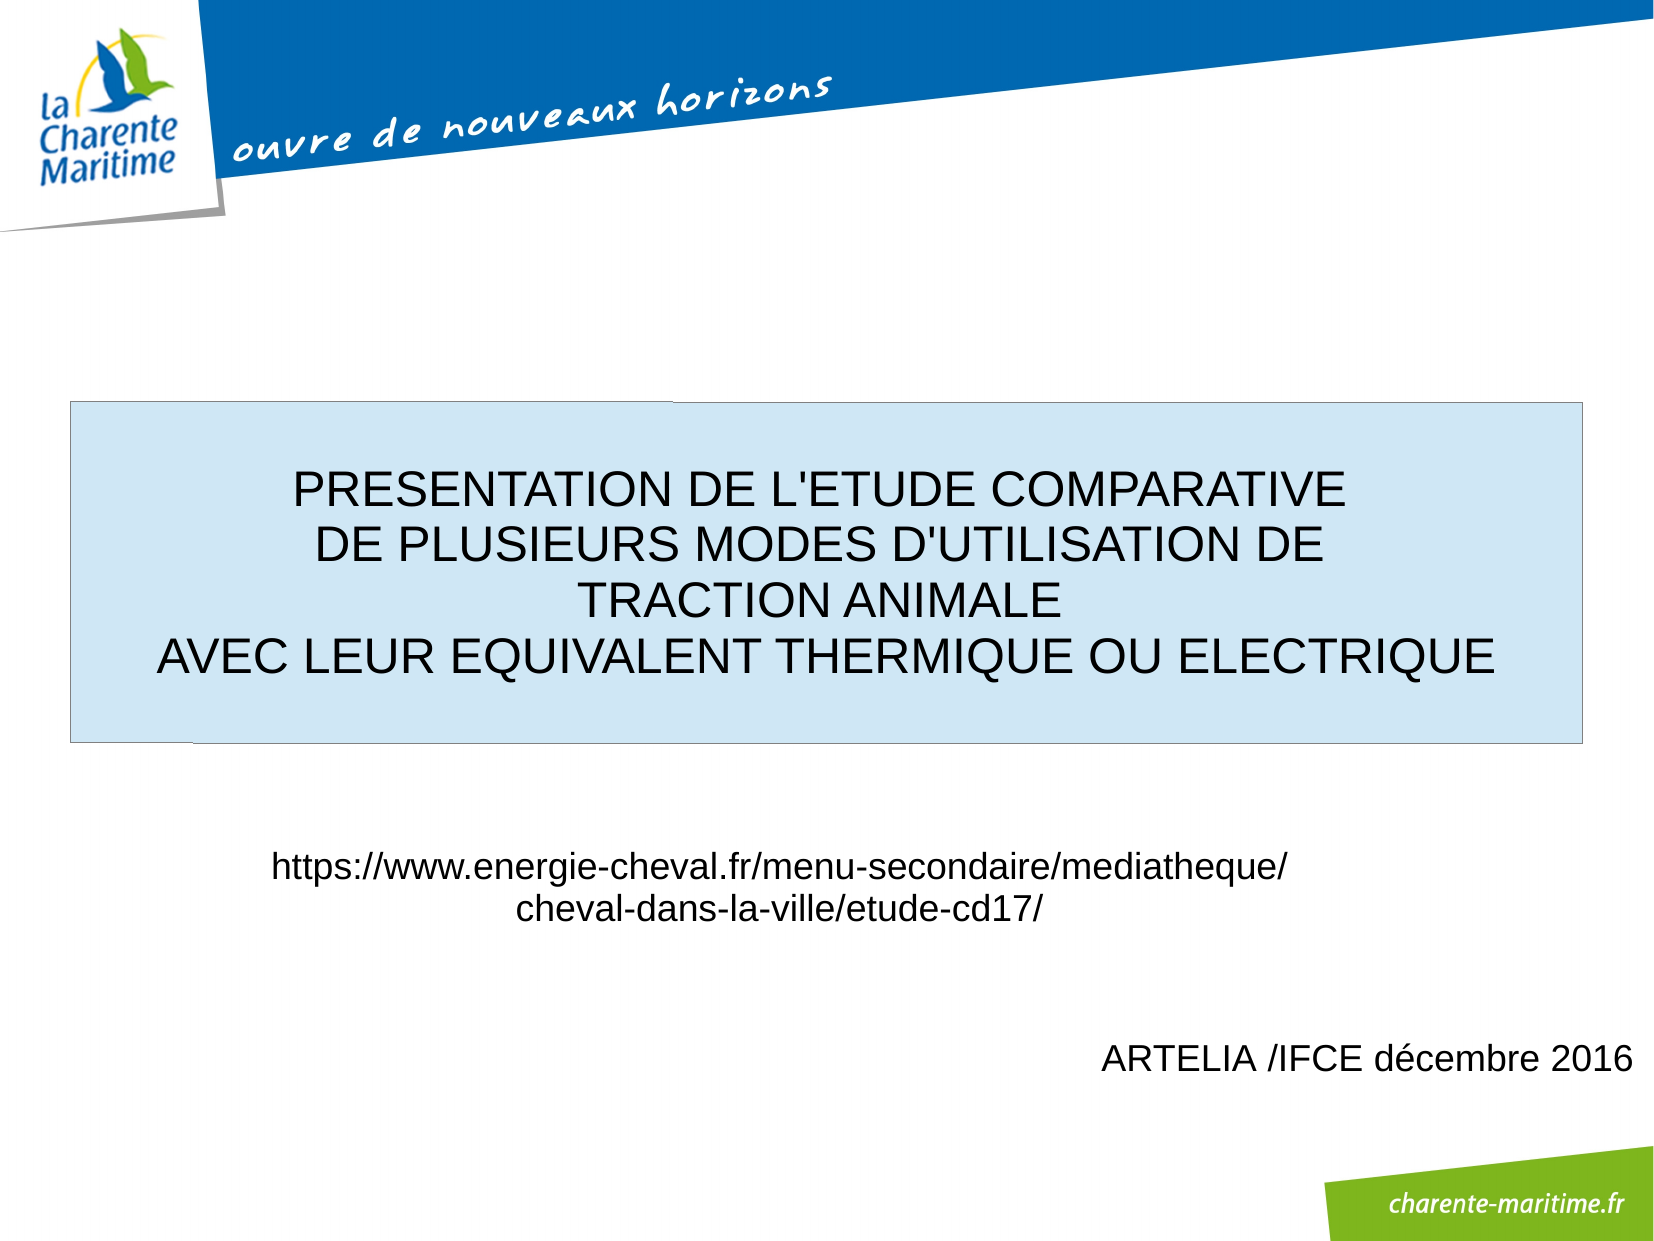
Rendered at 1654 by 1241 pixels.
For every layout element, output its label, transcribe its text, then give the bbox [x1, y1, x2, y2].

text_box ARTELIA /IFCE décembre 2016 [1086, 1029, 1654, 1087]
text_box https://www.energie-cheval.fr/menu-secondaire/mediatheque/cheval-dans-la-ville/etude-cd17/ [236, 838, 1323, 980]
picture [0, 0, 1654, 1241]
text_box PRESENTATION DE L'ETUDE COMPARATIVE DE PLUSIEURS MODES D'UTILISATION DE TRACTION ANIMALE AVEC LEUR EQUIVALENT THERMIQUE OU ELECTRIQUE [70, 401, 1583, 744]
